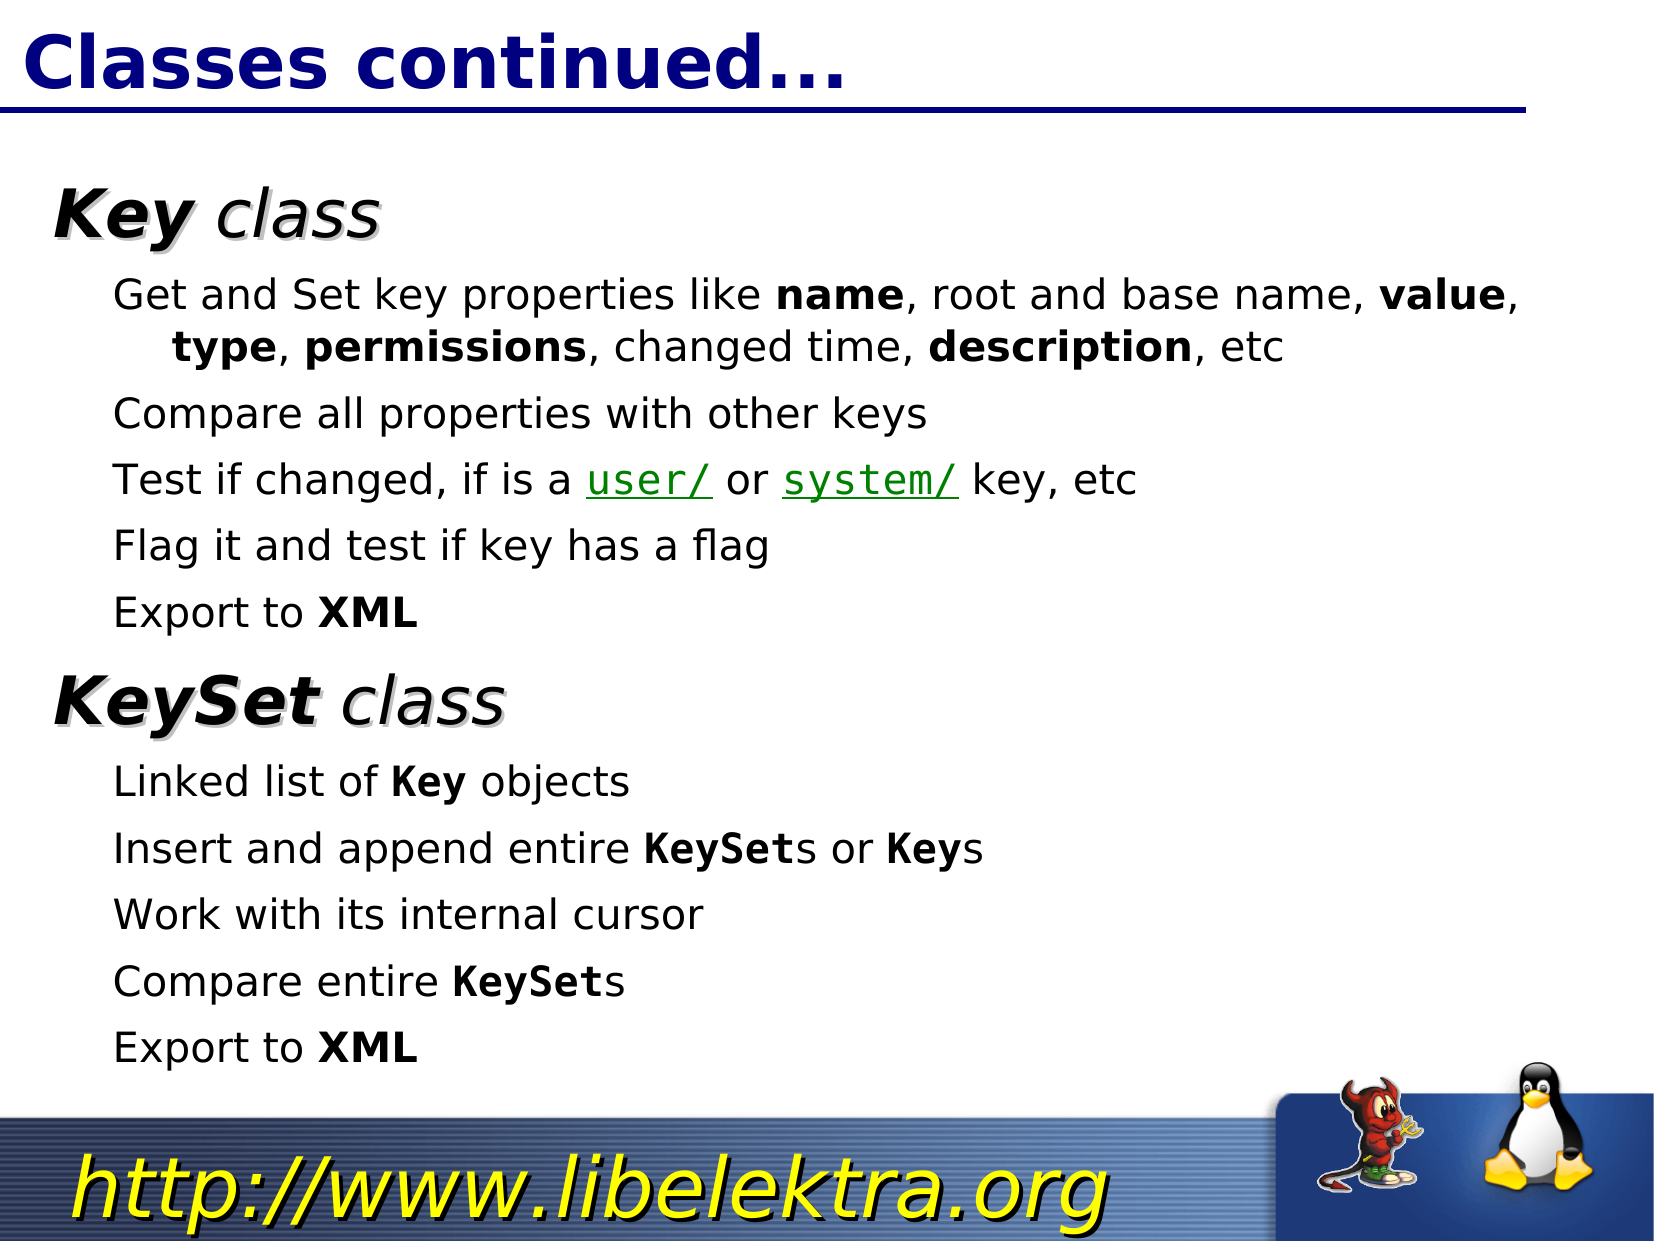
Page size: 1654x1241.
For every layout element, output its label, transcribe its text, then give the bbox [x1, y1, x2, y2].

list Key class Get and Set key properties like name, root and base name, value, type, permissions, changed time, description, etc Compare all properties with other keys Test if changed, if is a user/ or system/ key, etc Flag it and test if key has a flag Export to XML KeySet class Linked list of Key objects Insert and append entire KeySets or Keys Work with its internal cursor Compare entire KeySets Export to XML [38, 162, 1613, 1075]
picture [0, 1061, 1654, 1241]
text_box Classes continued... [22, 14, 1611, 111]
